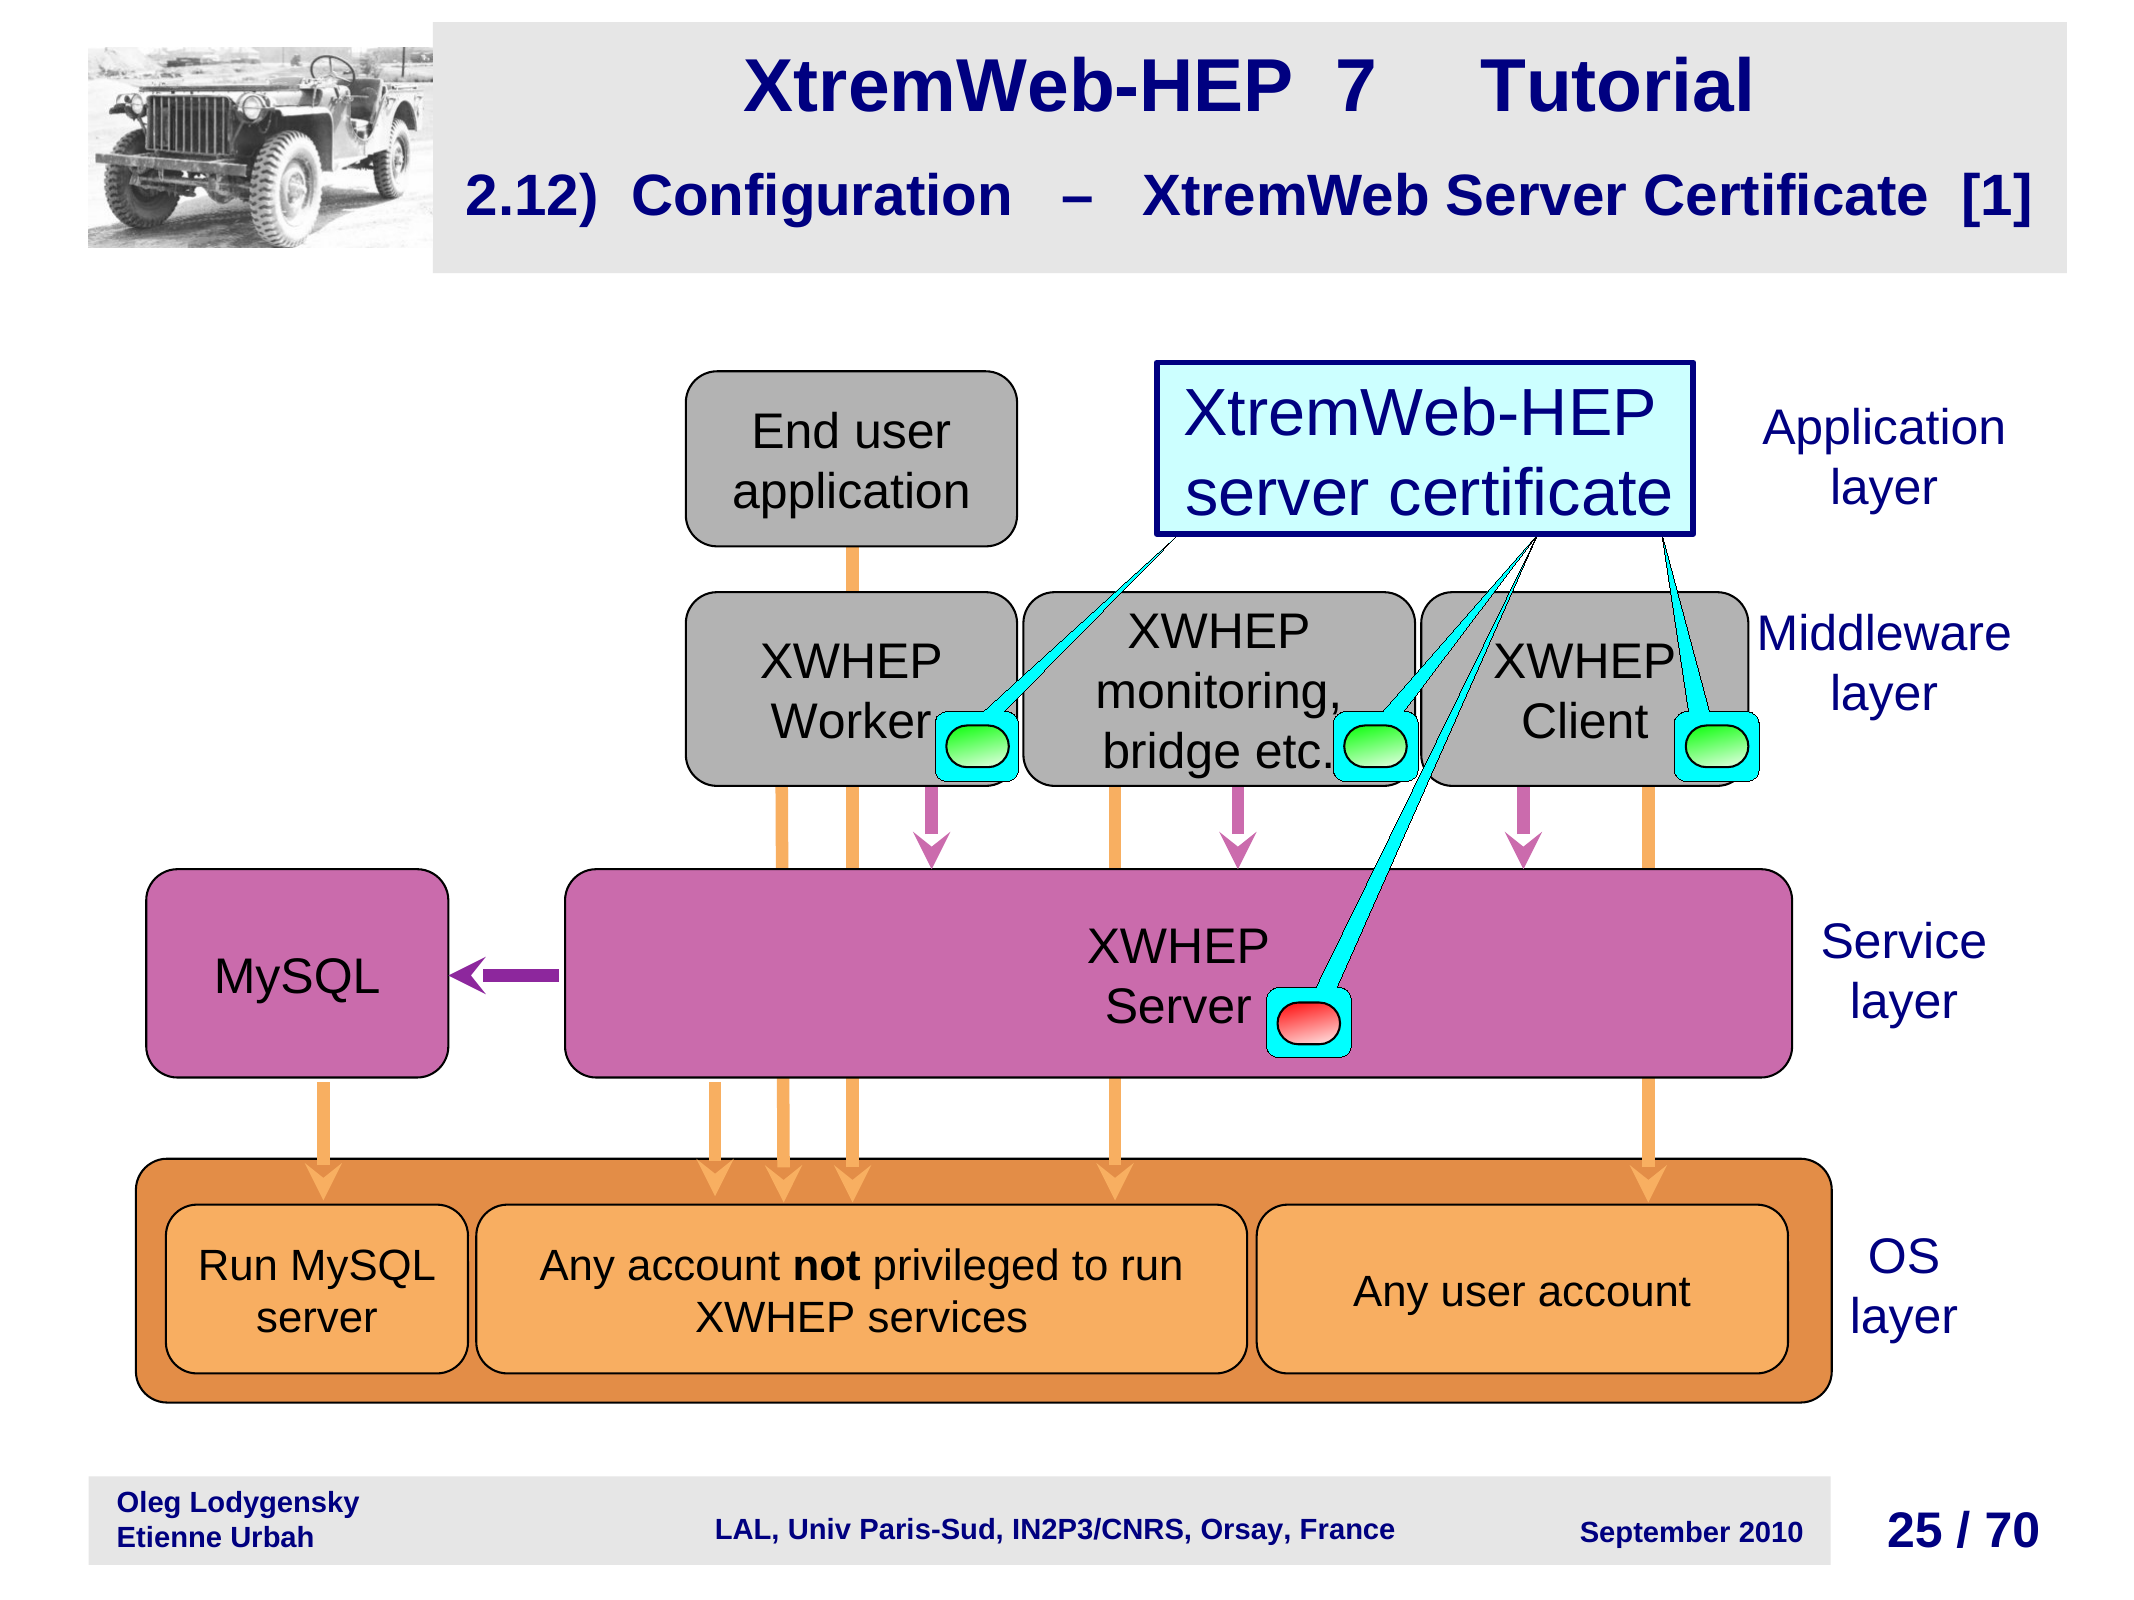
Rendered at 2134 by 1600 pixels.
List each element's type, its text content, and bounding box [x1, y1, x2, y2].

text_box Middleware layer [1739, 600, 2038, 732]
text_box XWHEP Client [1678, 592, 1749, 711]
text_box XWHEP Client [1421, 592, 1508, 766]
text_box End user application [685, 371, 1018, 547]
text_box XWHEP Client [1421, 592, 1486, 666]
text_box [1266, 534, 1538, 1058]
text_box XWHEP Client [1431, 592, 1733, 786]
text_box XWHEP monitoring, bridge etc. [1023, 592, 1416, 786]
text_box Service layer [1811, 908, 1997, 1029]
text_box XWHEP monitoring, bridge etc. [1023, 592, 1113, 674]
text_box [135, 1158, 1832, 1403]
text_box [935, 536, 1177, 782]
text_box XtremWeb-HEP server certificate [1156, 362, 1694, 534]
text_box XWHEP Server [565, 869, 1793, 1078]
text_box MySQL [146, 869, 449, 1078]
text_box Application layer [1731, 394, 2038, 526]
text_box [697, 1158, 733, 1172]
text_box [1661, 534, 1760, 782]
text_box XWHEP Worker [685, 592, 1018, 786]
picture [88, 47, 433, 248]
text_box Any user account [1256, 1204, 1789, 1374]
text_box OS layer [1840, 1223, 1968, 1344]
title 2.12) Configuration – XtremWeb Server Certificate [1] [442, 118, 2067, 266]
text_box Any account not privileged to run XWHEP services [476, 1204, 1248, 1374]
text_box Run MySQL server [165, 1204, 469, 1374]
